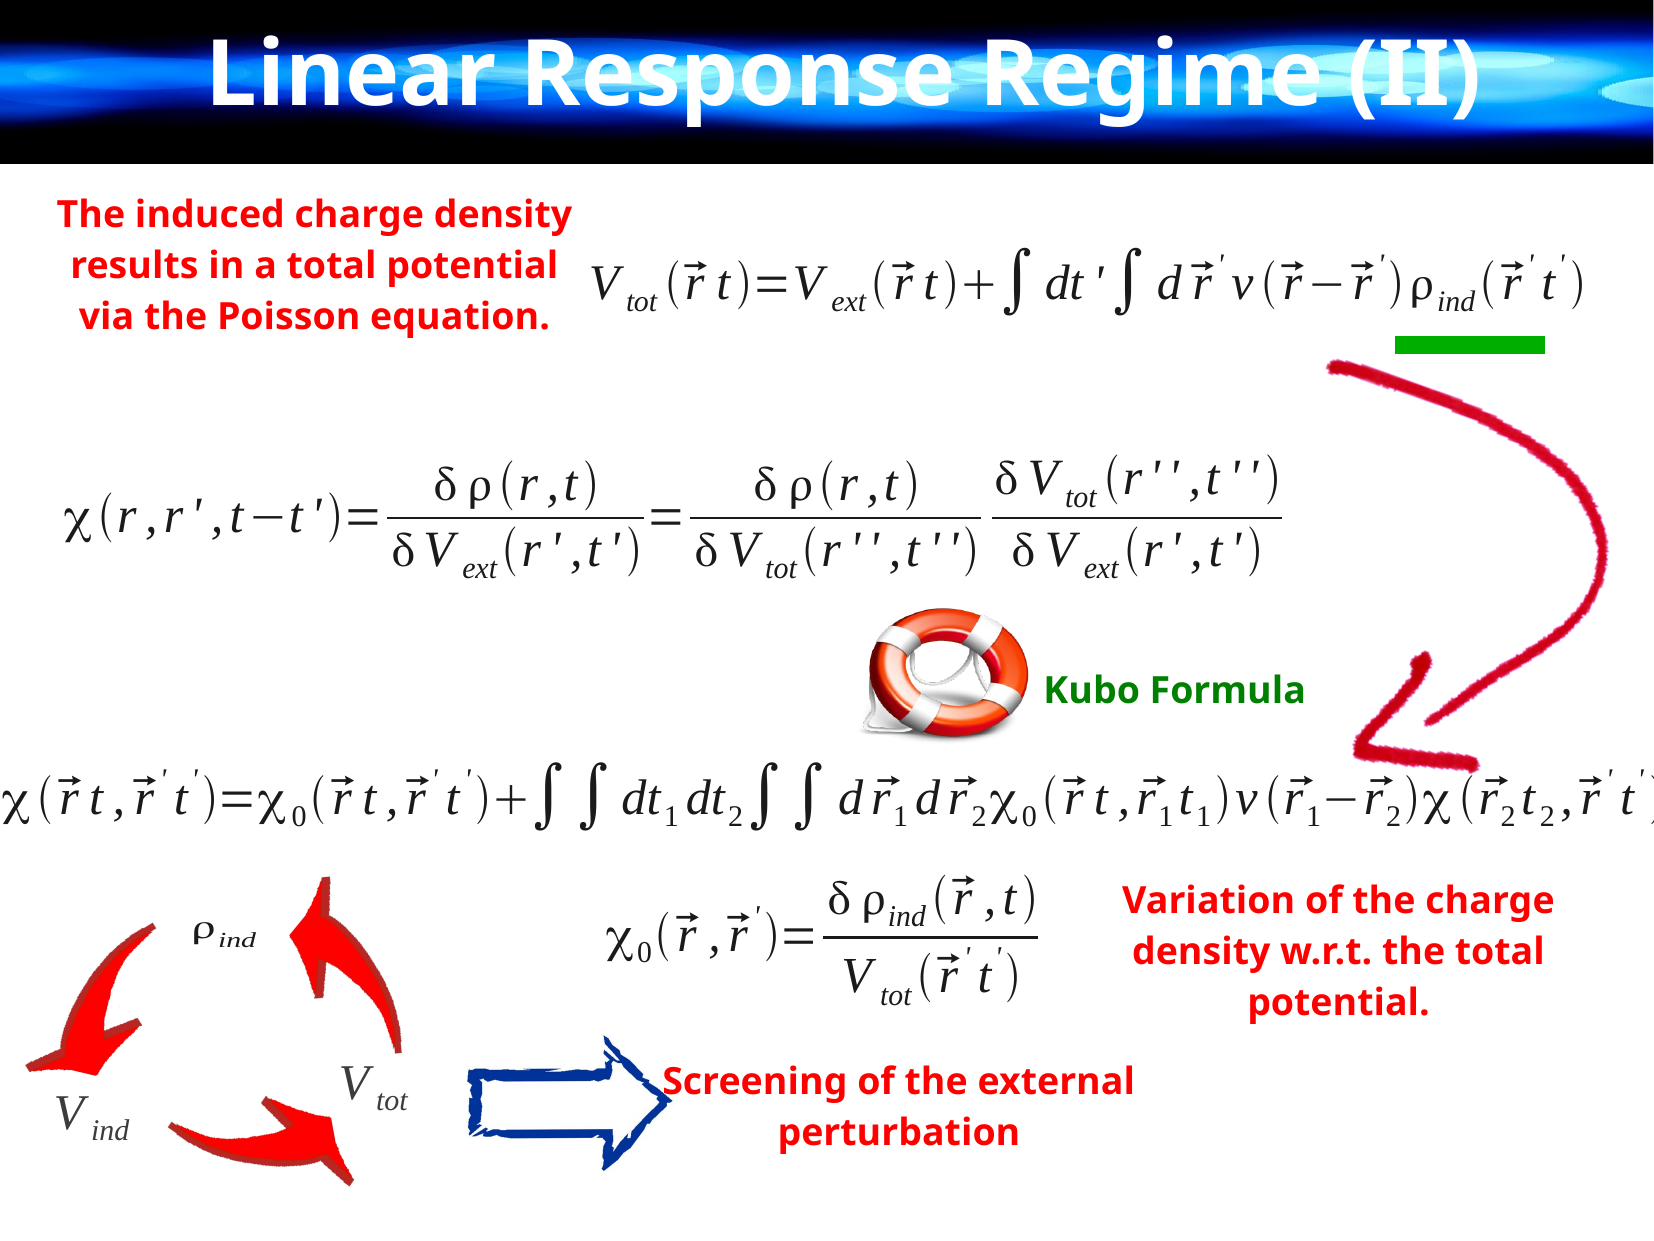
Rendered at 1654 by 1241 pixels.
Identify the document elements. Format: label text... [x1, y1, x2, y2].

picture [0, 825, 501, 1241]
text_box The induced charge density results in a total potential via the Poisson equation. [33, 180, 596, 441]
text_box Variation of the charge density w.r.t. the total potential. [1057, 865, 1621, 1066]
text_box Screening of the external perturbation [617, 1047, 1181, 1186]
chart [354, 1057, 417, 1117]
picture [465, 1033, 673, 1173]
chart [596, 244, 1592, 320]
chart [0, 759, 1654, 836]
chart [182, 906, 262, 952]
chart [47, 1092, 138, 1147]
chart [57, 450, 1288, 586]
picture [855, 600, 1029, 751]
text_box Linear Response Regime (II) [0, 0, 1654, 166]
text_box Kubo Formula [1029, 655, 1266, 733]
chart [600, 870, 1048, 1012]
picture [1196, 330, 1654, 832]
